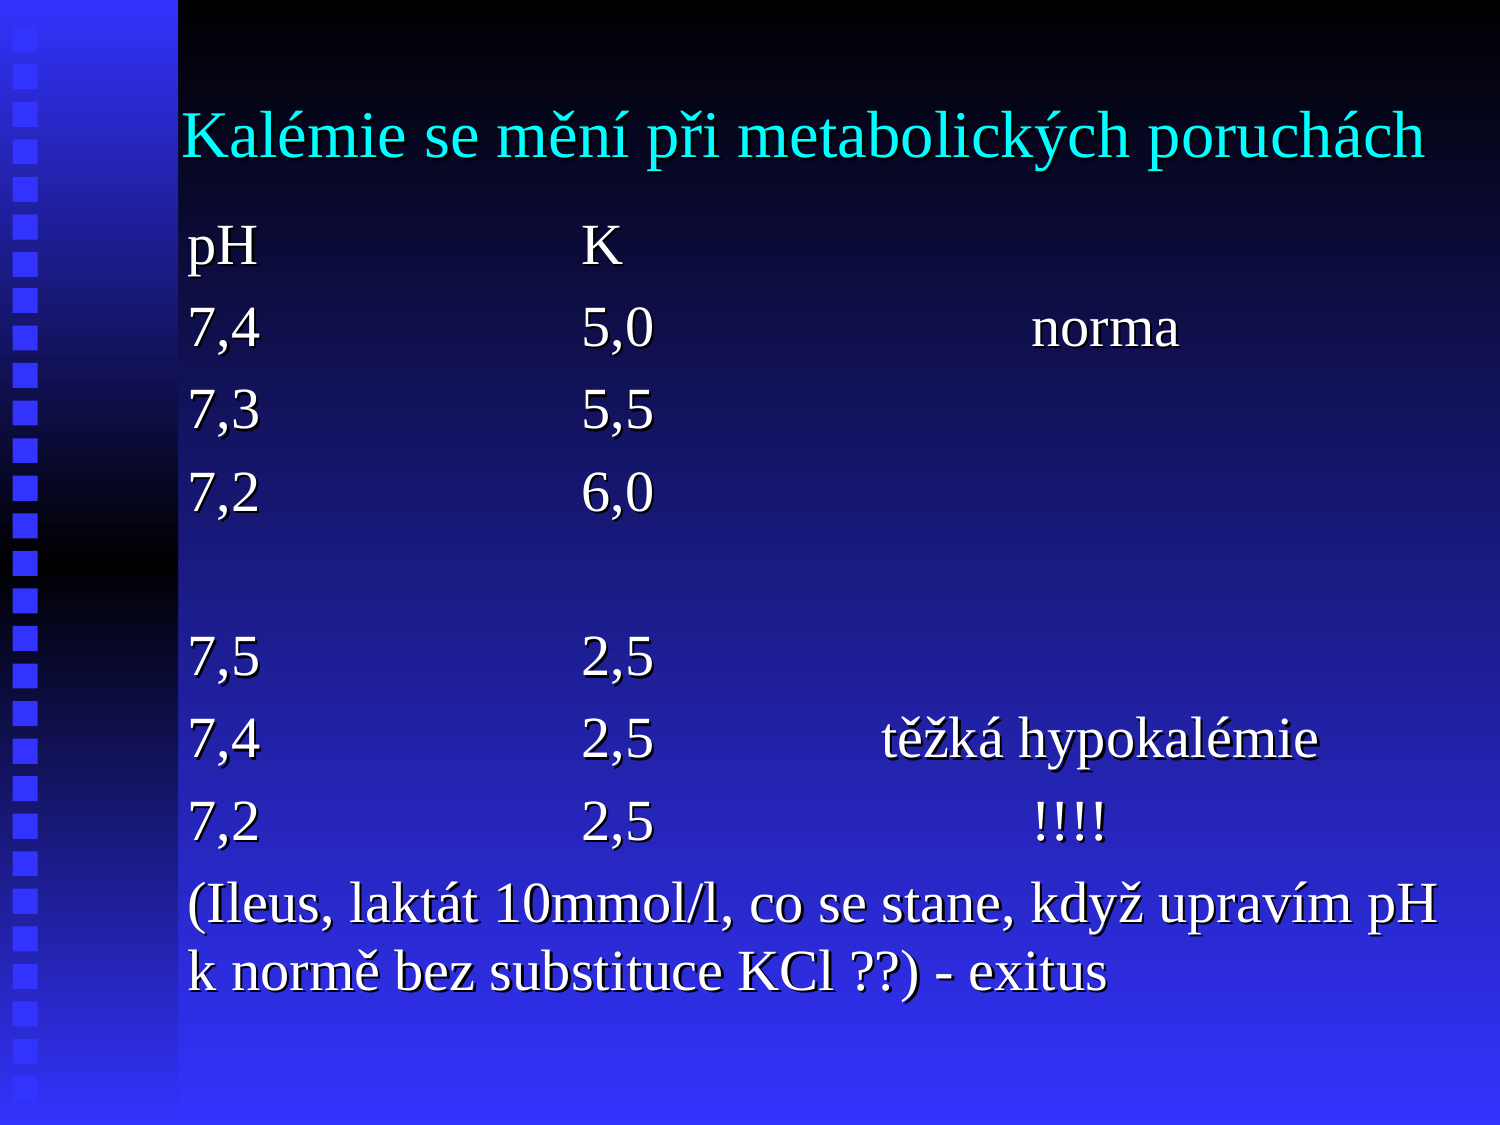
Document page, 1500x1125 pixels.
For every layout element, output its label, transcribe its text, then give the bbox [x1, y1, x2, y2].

title Kalémie se mění při metabolických poruchách [181, 39, 1457, 227]
list pH K 7,4 5,0 norma 7,3 5,5 7,2 6,0 7,5 2,5 7,4 2,5 těžká hypokalémie 7,2 2,5 !!!! (Ileus, laktát 10mmol/l, co se stane, když upravím pH k normě bez substituce KCl ??) - exitus [187, 208, 1463, 1094]
